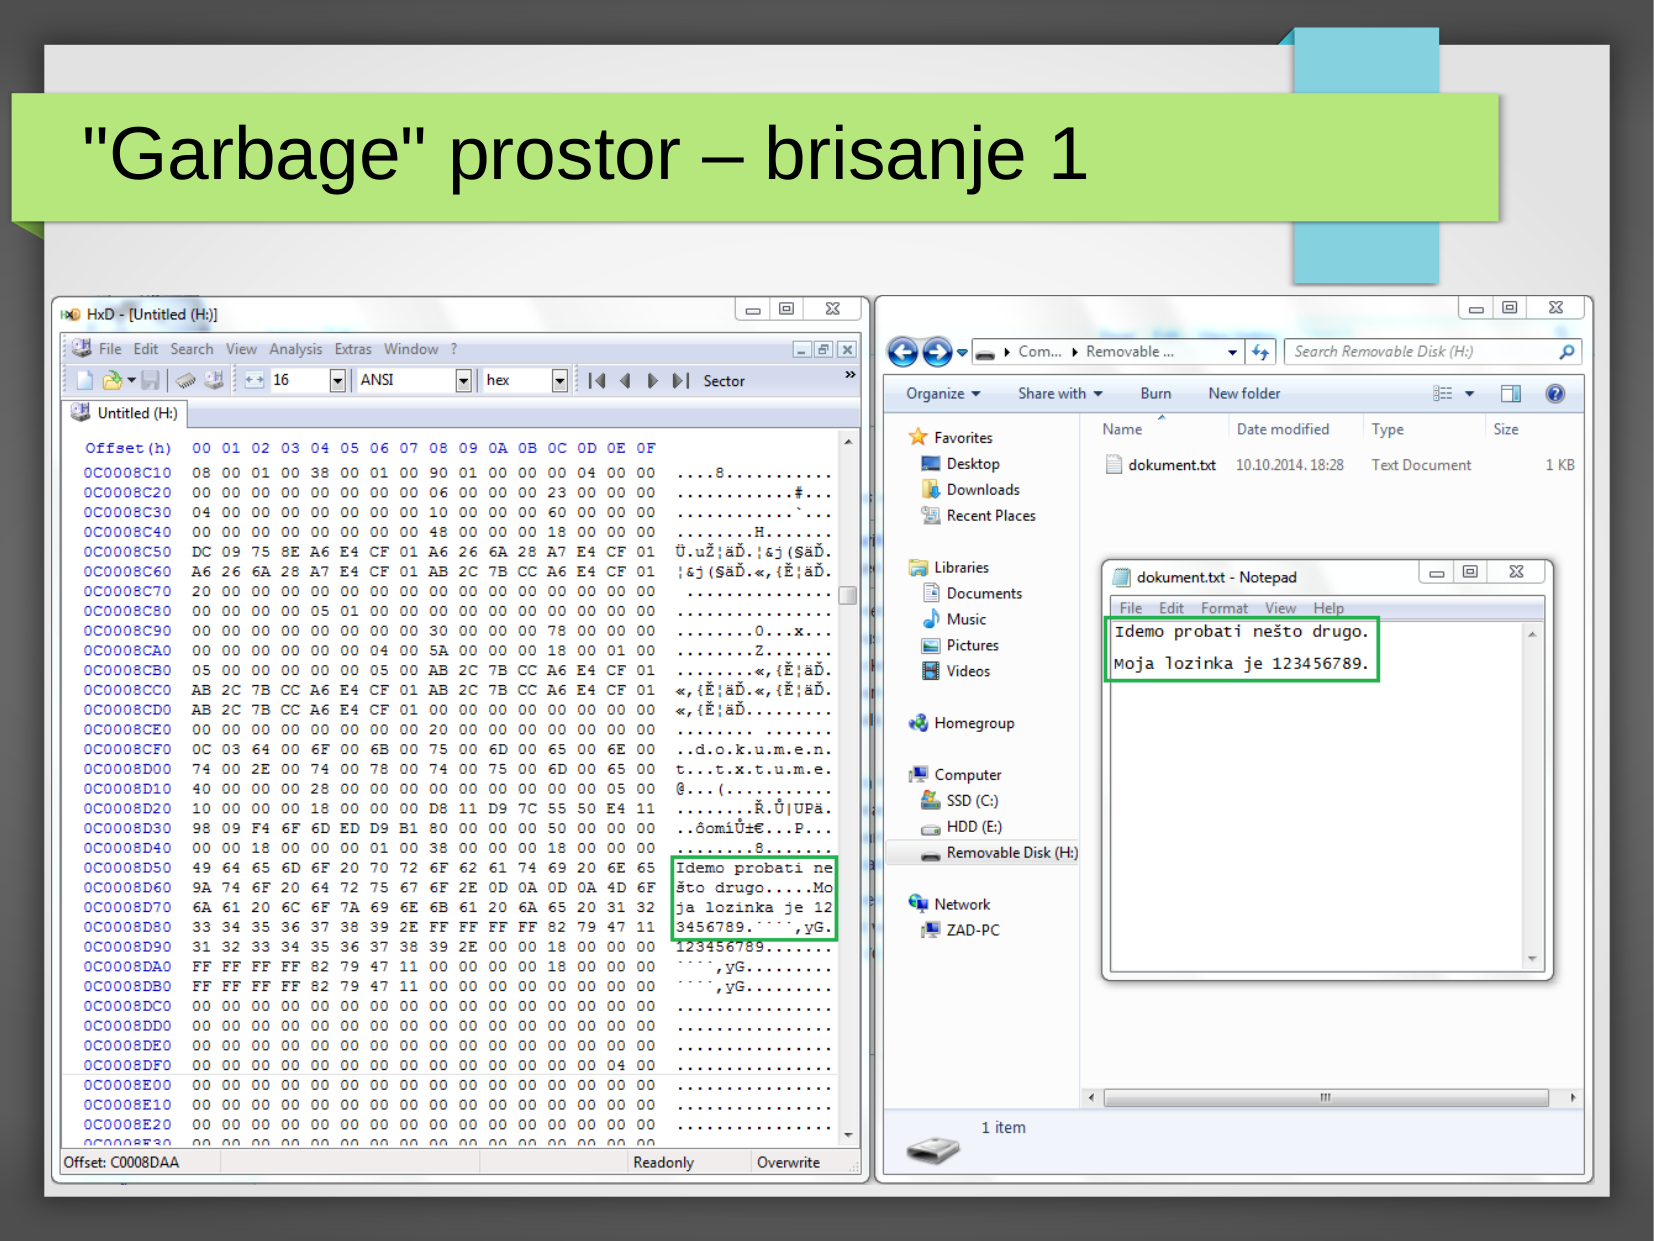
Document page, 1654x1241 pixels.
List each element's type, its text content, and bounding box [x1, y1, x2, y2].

title "Garbage" prostor – brisanje 1 [82, 94, 1264, 213]
picture [0, 0, 1654, 1241]
